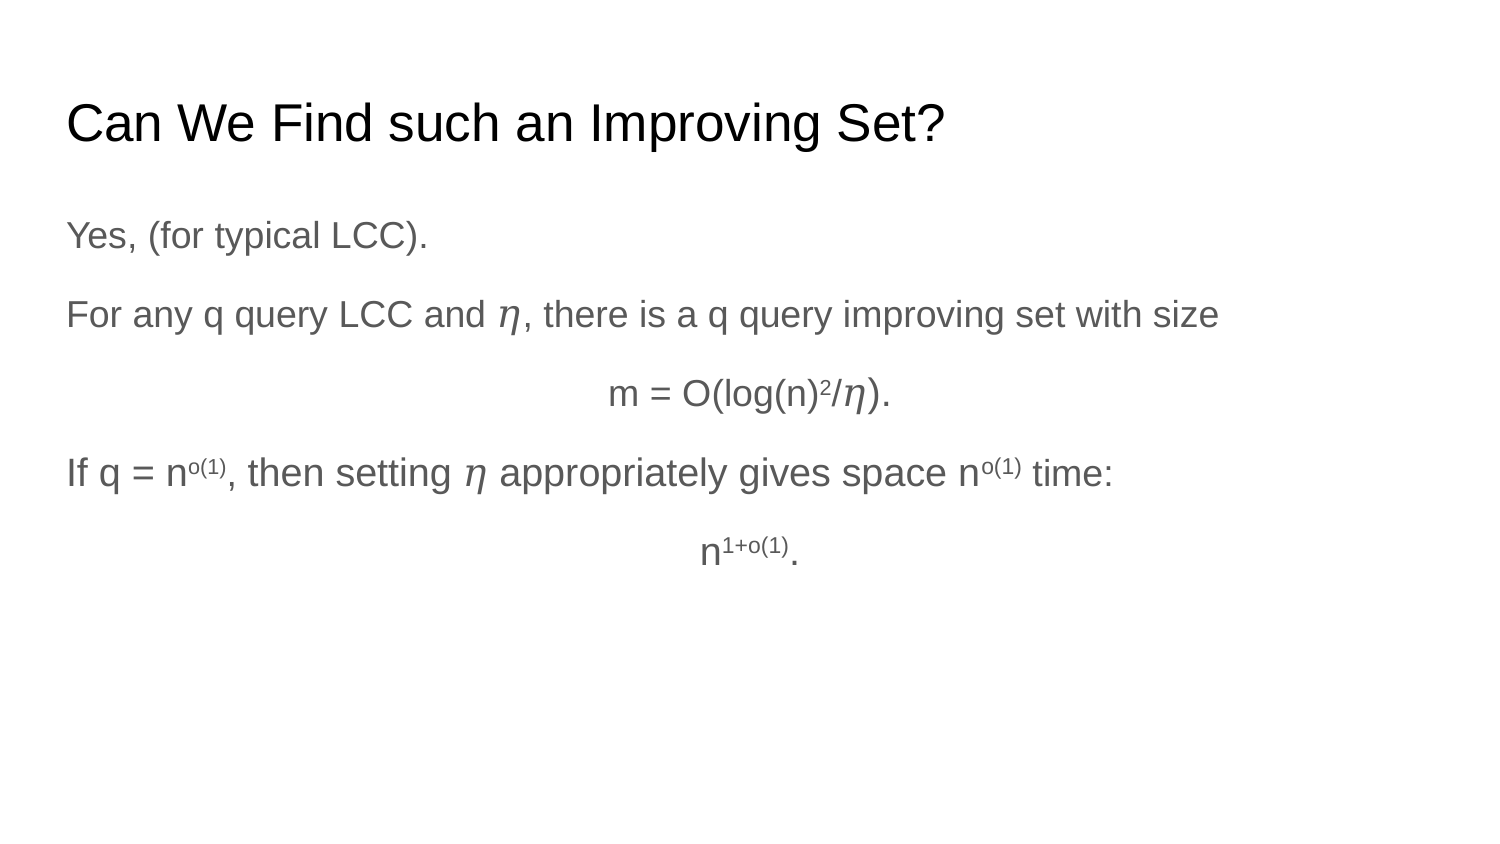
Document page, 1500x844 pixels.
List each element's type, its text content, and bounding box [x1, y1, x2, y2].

list Yes, (for typical LCC). For any q query LCC and 𝜂, there is a q query improving set with size m = O(log(n)2/𝜂). If q = no(1), then setting 𝜂 appropriately gives space no(1) time: n1+o(1). [51, 189, 1449, 750]
title Can We Find such an Improving Set? [51, 72, 1449, 167]
